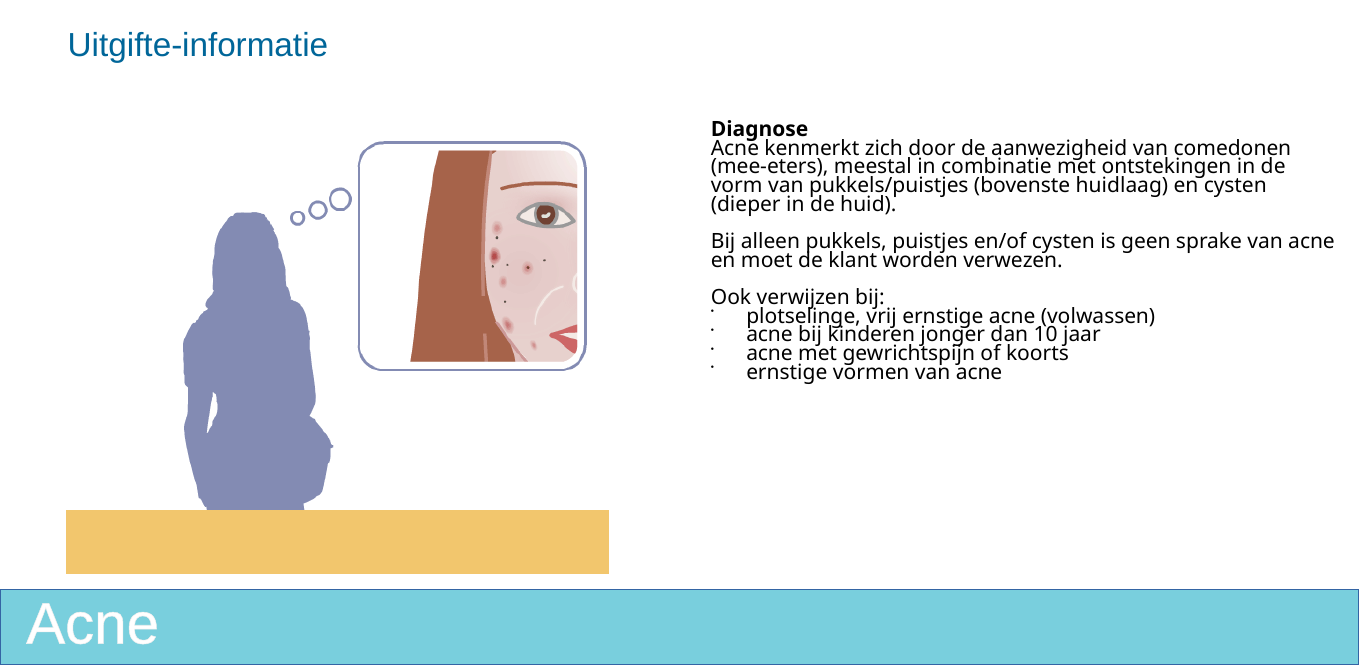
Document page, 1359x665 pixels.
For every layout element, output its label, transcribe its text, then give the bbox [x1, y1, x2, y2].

picture [66, 118, 609, 574]
text_box [0, 589, 1359, 665]
title Acne [26, 590, 448, 665]
title Uitgifte-informatie [67, 26, 1291, 91]
text_box Diagnose Acne kenmerkt zich door de aanwezigheid van comedonen (mee-eters), meestal in combinatie met ontstekingen in de vorm van pukkels/puistjes (bovenste huidlaag) en cysten (dieper in de huid). Bij alleen pukkels, puistjes en/of cysten is geen sprake van acne en moet de klant worden verwezen. Ook verwijzen bij: plotselinge, vrij ernstige acne (volwassen) acne bij kinderen jonger dan 10 jaar acne met gewrichtspijn of koorts ernstige vormen van acne [696, 114, 1356, 528]
